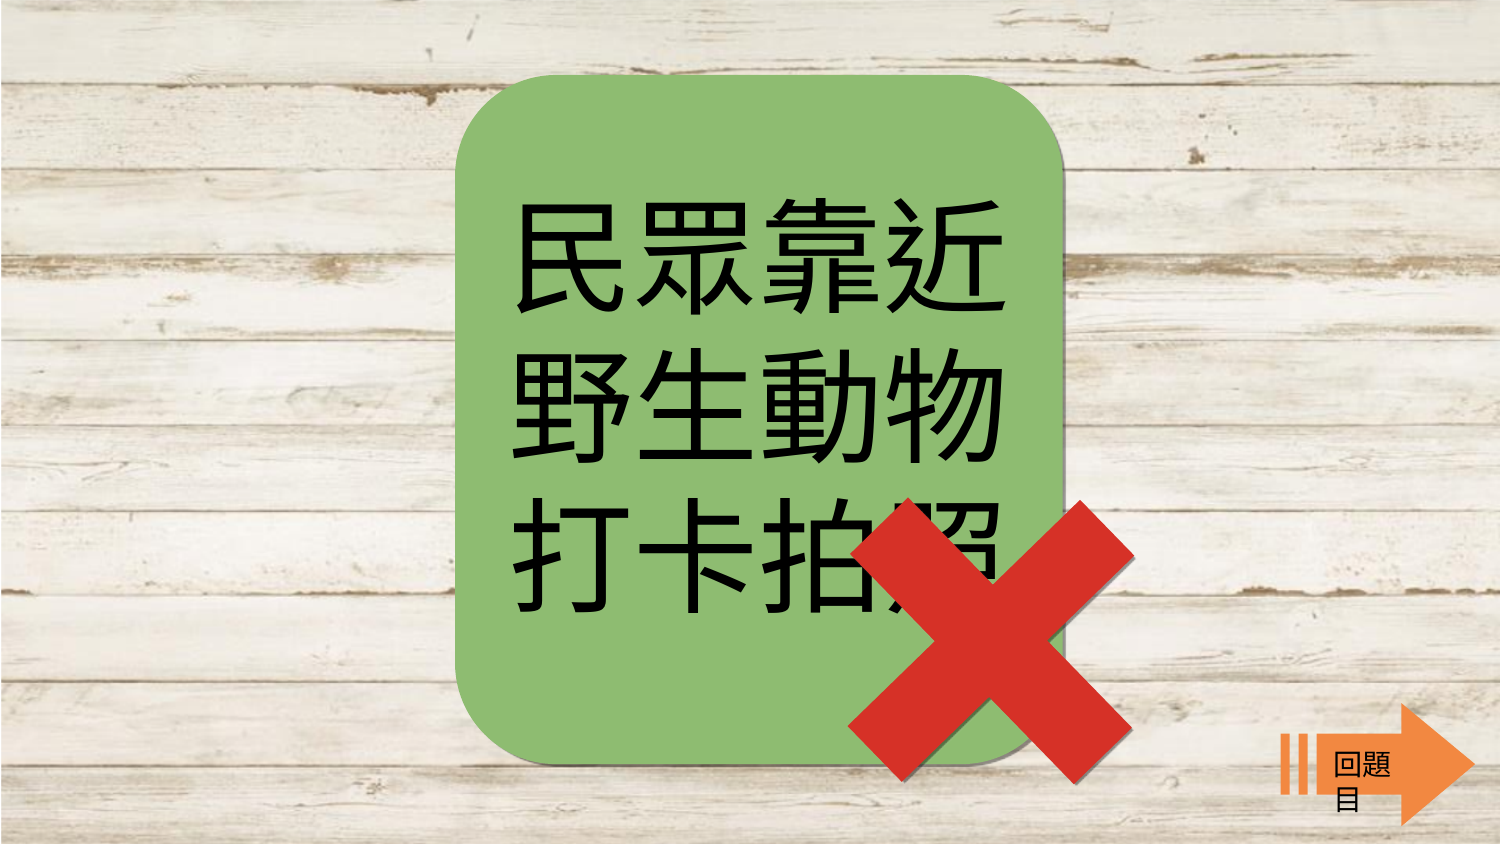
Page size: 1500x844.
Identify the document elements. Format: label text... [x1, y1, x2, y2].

text_box [1280, 733, 1290, 795]
text_box [1298, 733, 1308, 795]
text_box [455, 74, 1135, 785]
text_box 回題目 [1318, 738, 1437, 790]
text_box 民眾靠近野生動物打卡拍照 [476, 171, 1042, 641]
text_box [1340, 790, 1355, 794]
picture [0, 0, 1500, 844]
text_box [1316, 703, 1476, 827]
